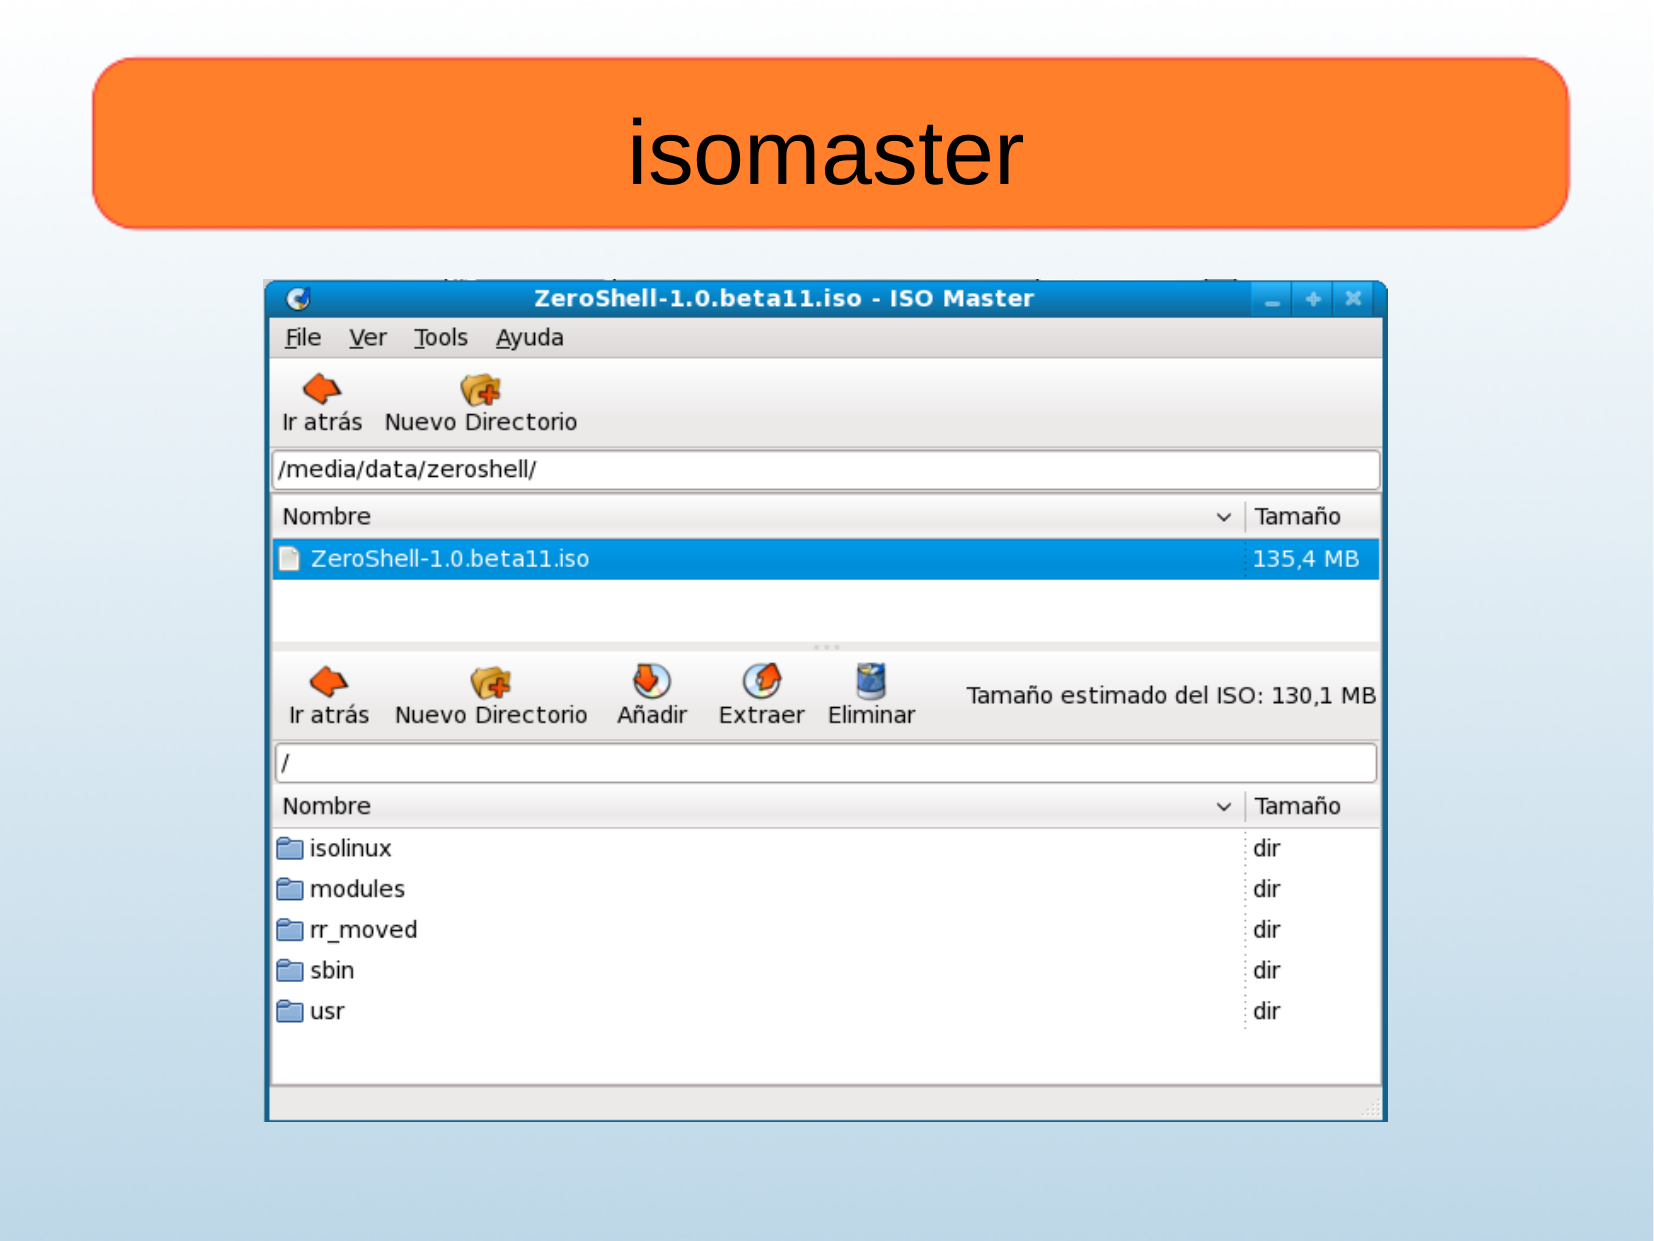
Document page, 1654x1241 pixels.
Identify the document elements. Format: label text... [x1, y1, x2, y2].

title isomaster [82, 56, 1571, 250]
picture [0, 0, 1654, 1241]
